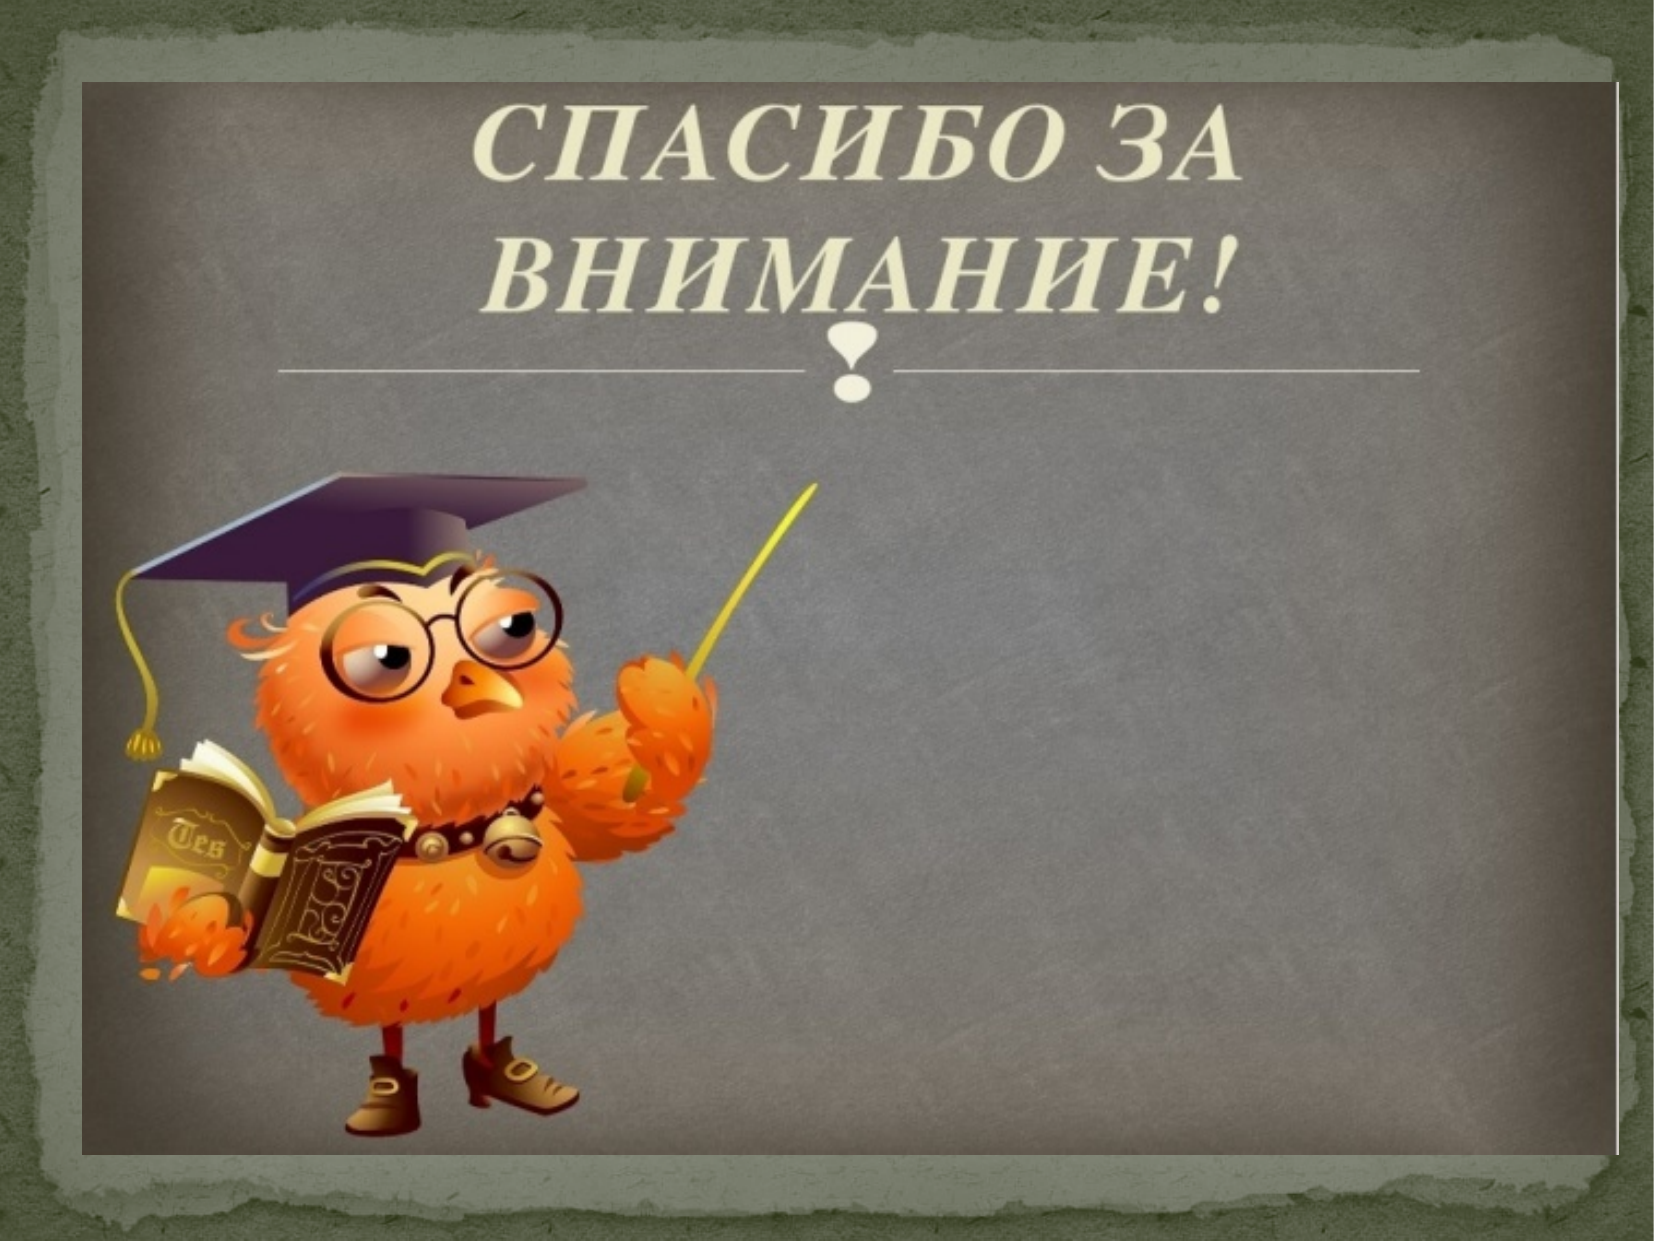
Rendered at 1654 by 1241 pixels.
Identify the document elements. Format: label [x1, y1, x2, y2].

picture [82, 82, 1619, 1155]
